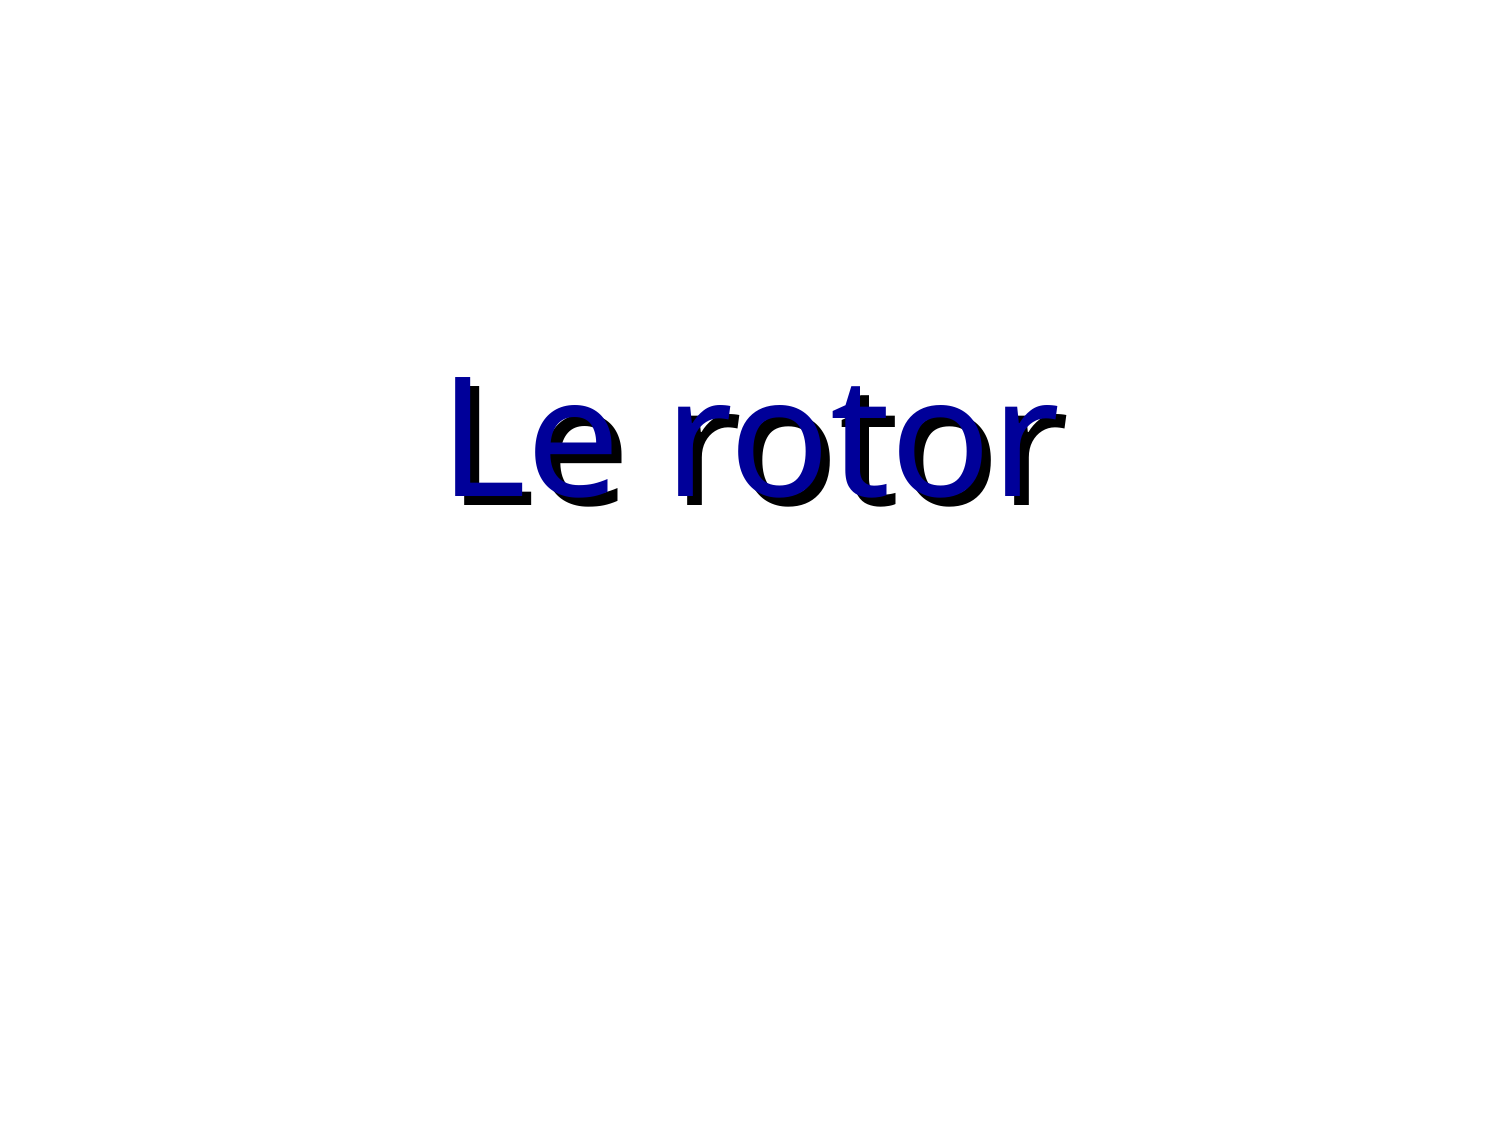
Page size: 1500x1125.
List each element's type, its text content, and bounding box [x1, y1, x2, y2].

title Le rotor [112, 349, 1388, 538]
